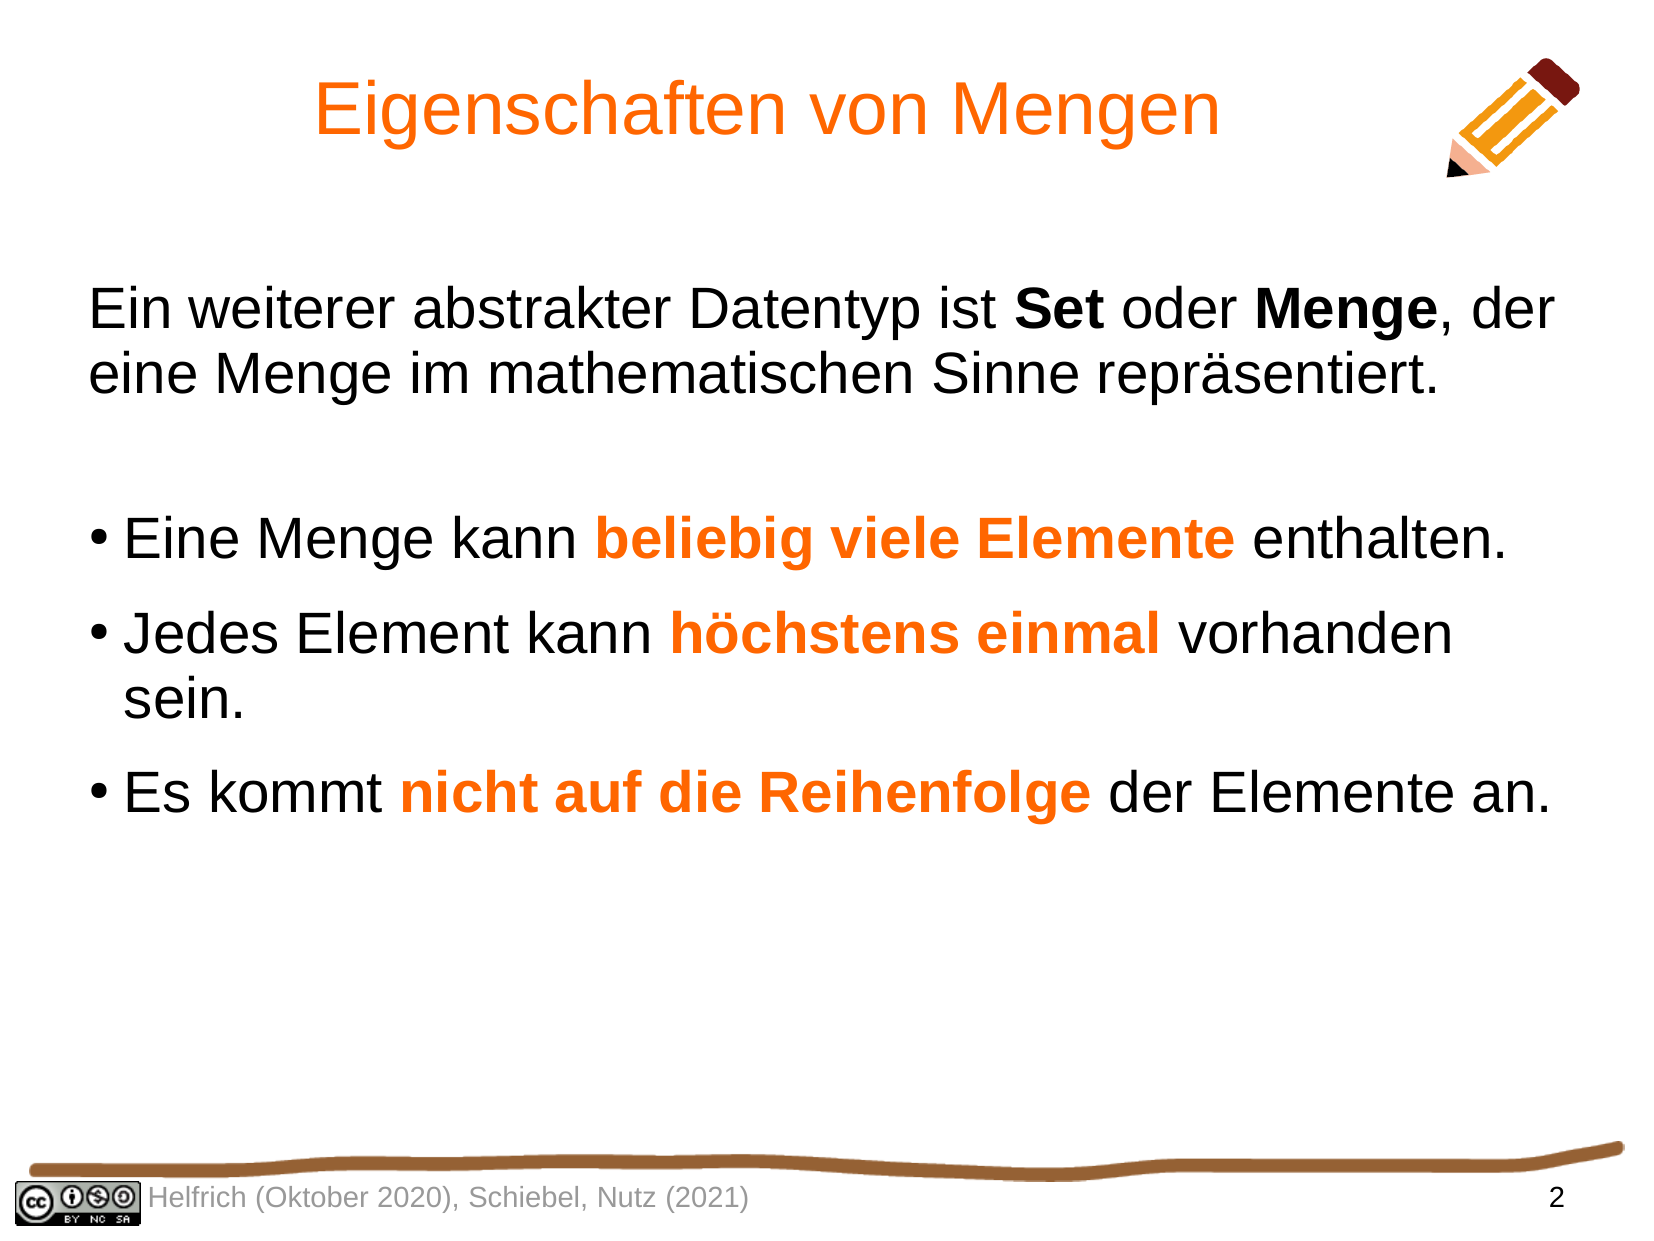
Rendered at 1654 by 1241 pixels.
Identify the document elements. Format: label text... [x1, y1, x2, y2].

list Ein weiterer abstrakter Datentyp ist Set oder Menge, der eine Menge im mathematischen Sinne repräsentiert. Eine Menge kann beliebig viele Elemente enthalten. Jedes Element kann höchstens einmal vorhanden sein. Es kommt nicht auf die Reihenfolge der Elemente an. [88, 275, 1565, 1142]
picture [1447, 58, 1580, 178]
title Eigenschaften von Mengen [88, 39, 1447, 178]
picture [15, 1141, 1625, 1226]
